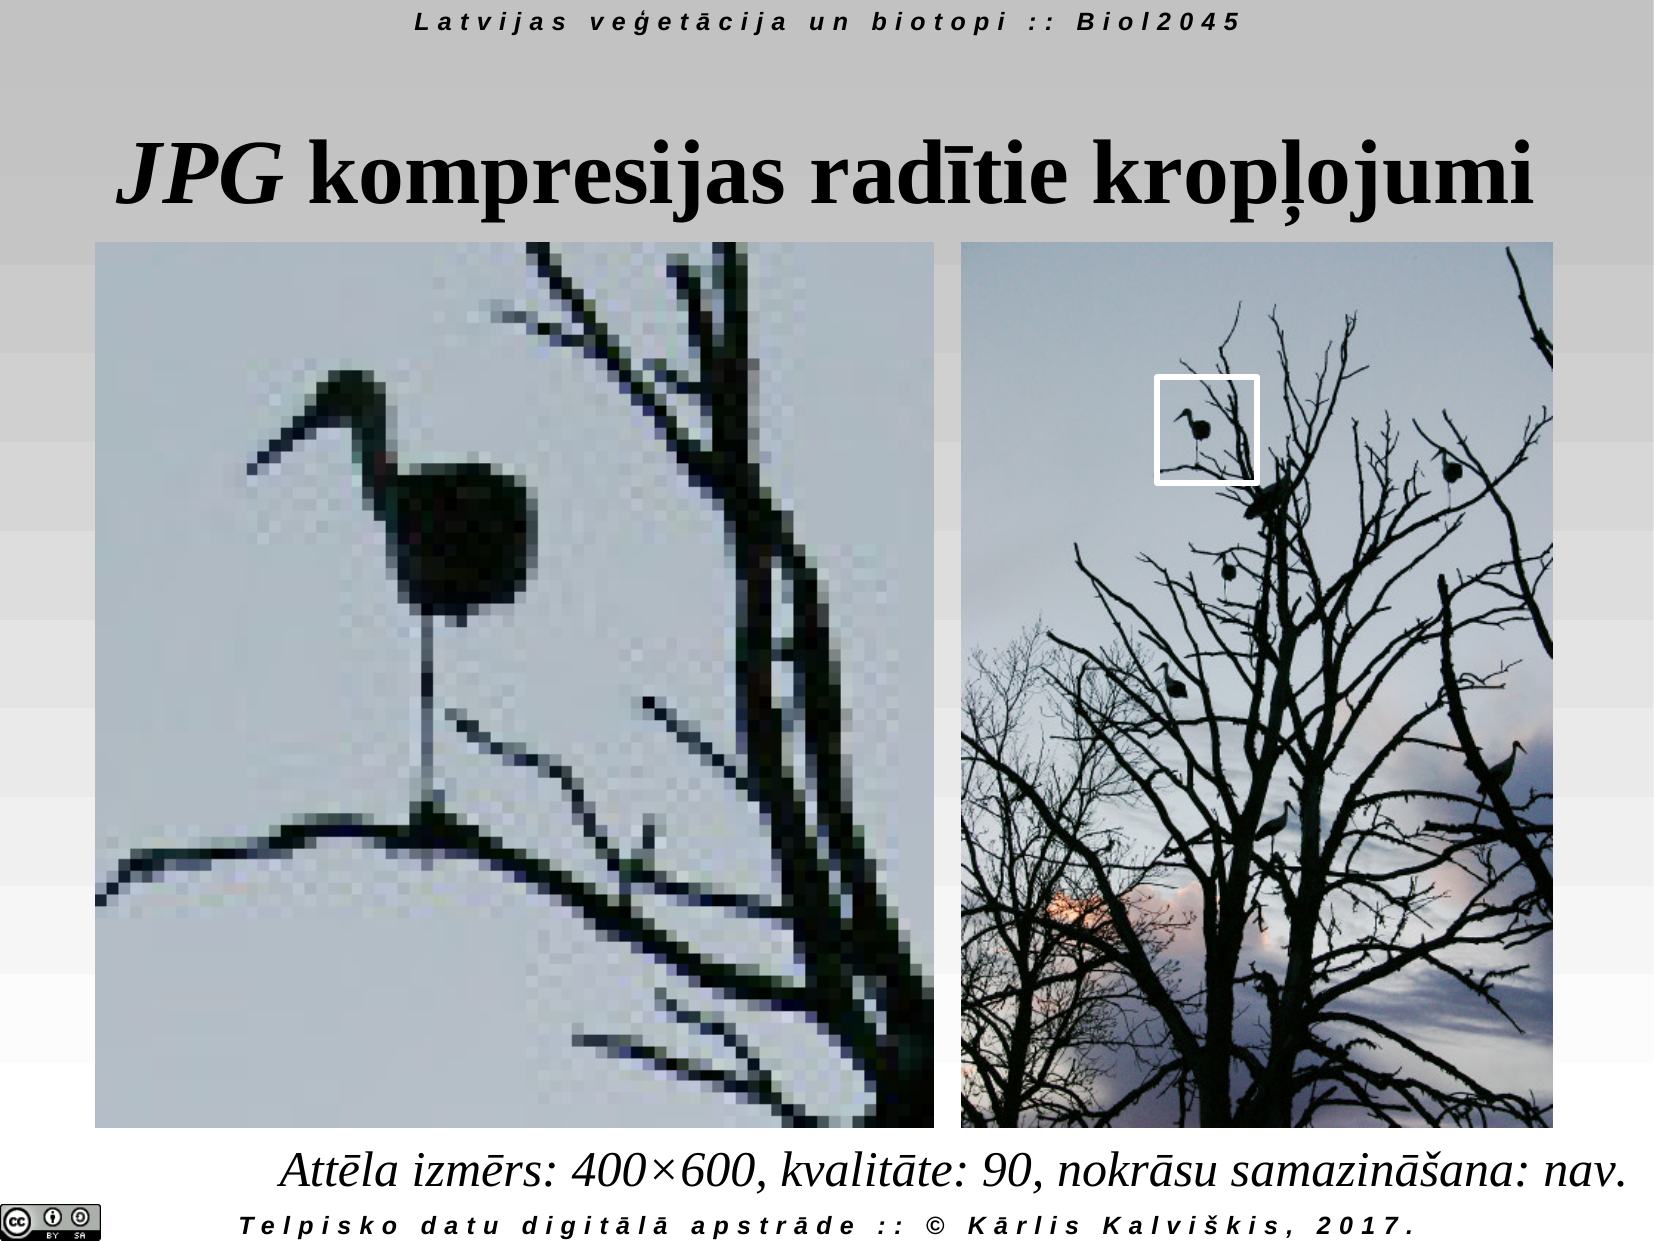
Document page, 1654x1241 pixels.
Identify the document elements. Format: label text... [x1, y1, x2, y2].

picture [0, 0, 1654, 1241]
text_box Attēla izmērs: 400×600, kvalitāte: 90, nokrāsu samazināšana: nav. [279, 1141, 1629, 1198]
title JPG kompresijas radītie kropļojumi [29, 49, 1625, 296]
